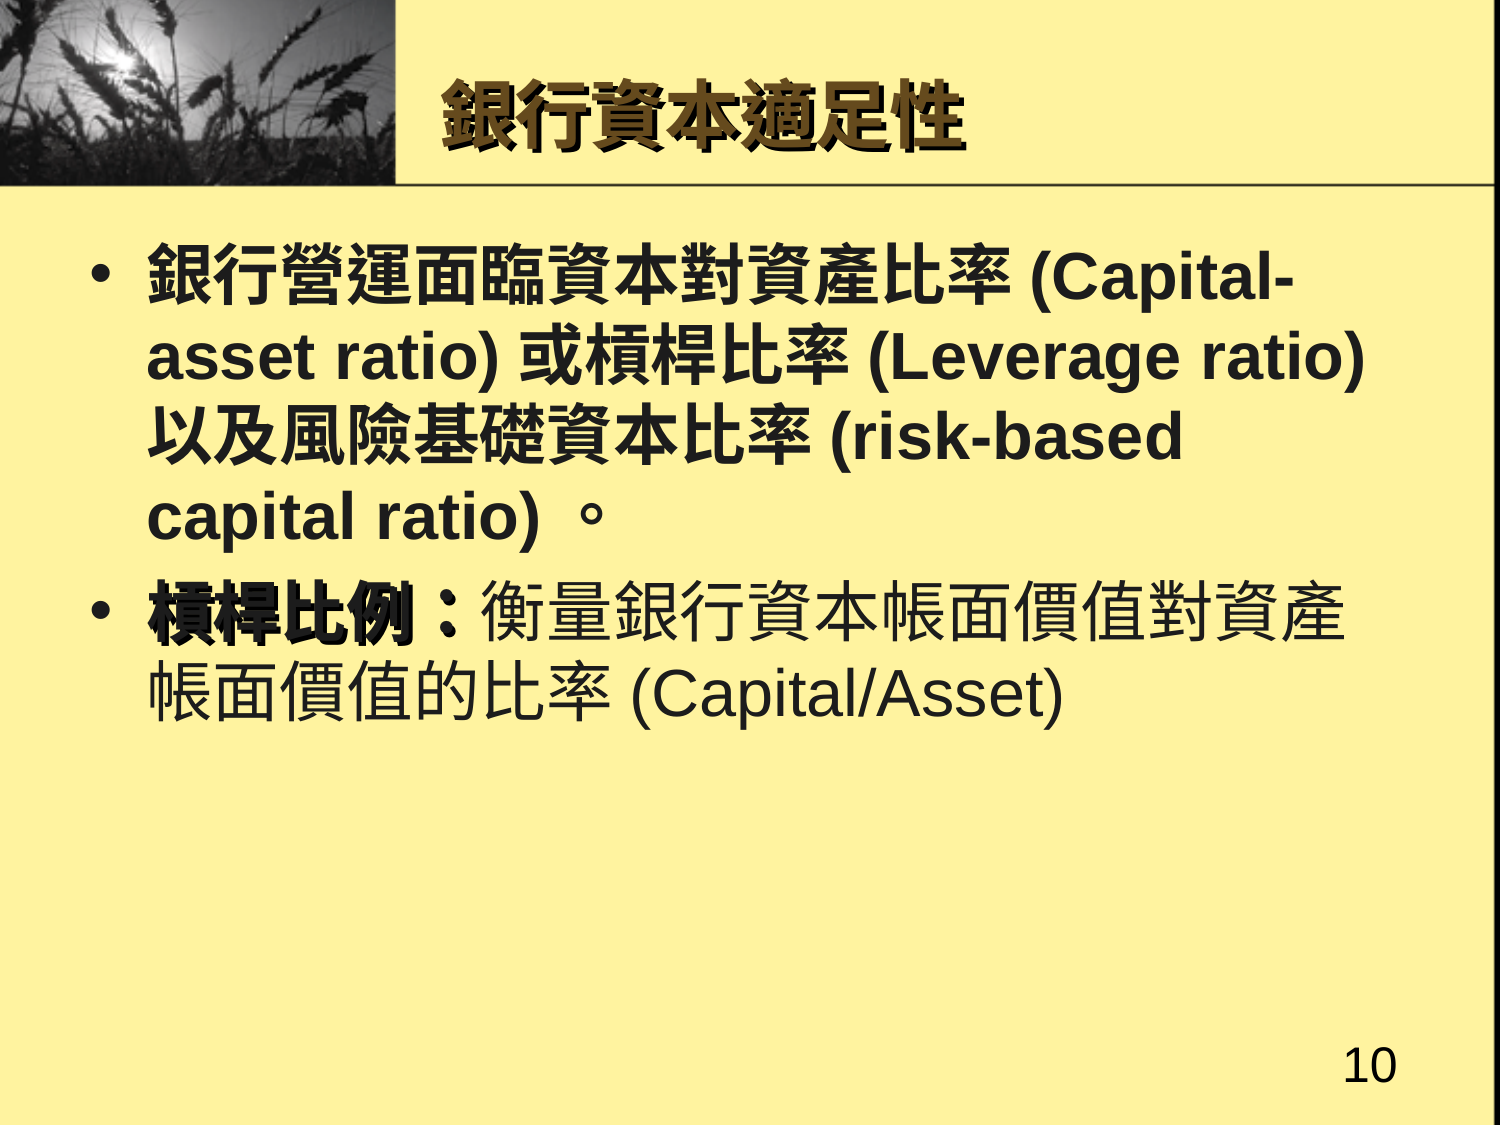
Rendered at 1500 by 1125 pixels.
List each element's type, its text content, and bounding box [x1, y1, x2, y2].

list 銀行營運面臨資本對資產比率(Capital-asset ratio)或槓桿比率(Leverage ratio)以及風險基礎資本比率(risk-based capital ratio)。 槓桿比例：衡量銀行資本帳面價值對資產帳面價值的比率(Capital/Asset) [75, 224, 1413, 976]
title 銀行資本適足性 [424, 14, 1413, 211]
picture [0, 0, 1500, 1125]
